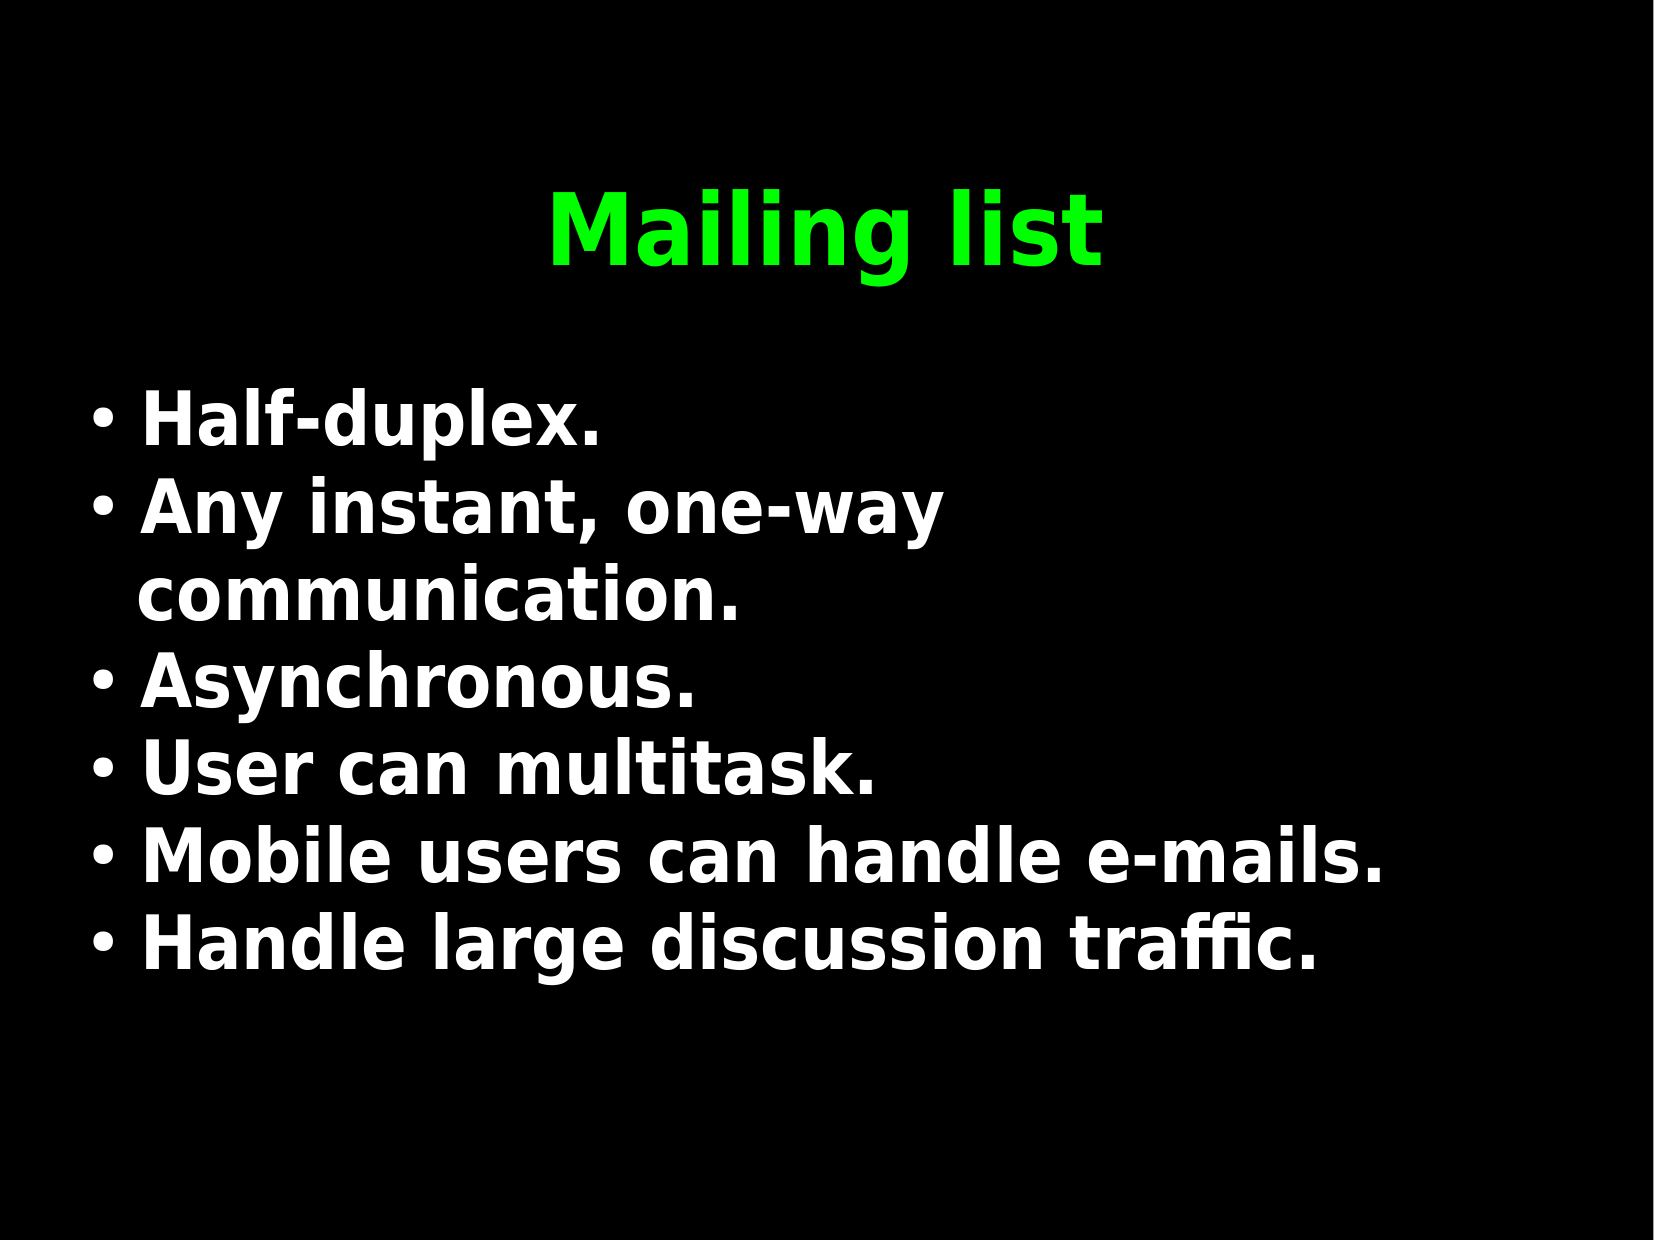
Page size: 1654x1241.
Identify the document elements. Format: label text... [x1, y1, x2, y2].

text_box Mailing list Half-duplex. Any instant, one-way communication. Asynchronous. User can multitask. Mobile users can handle e-mails. Handle large discussion traffic. [75, 165, 1576, 998]
